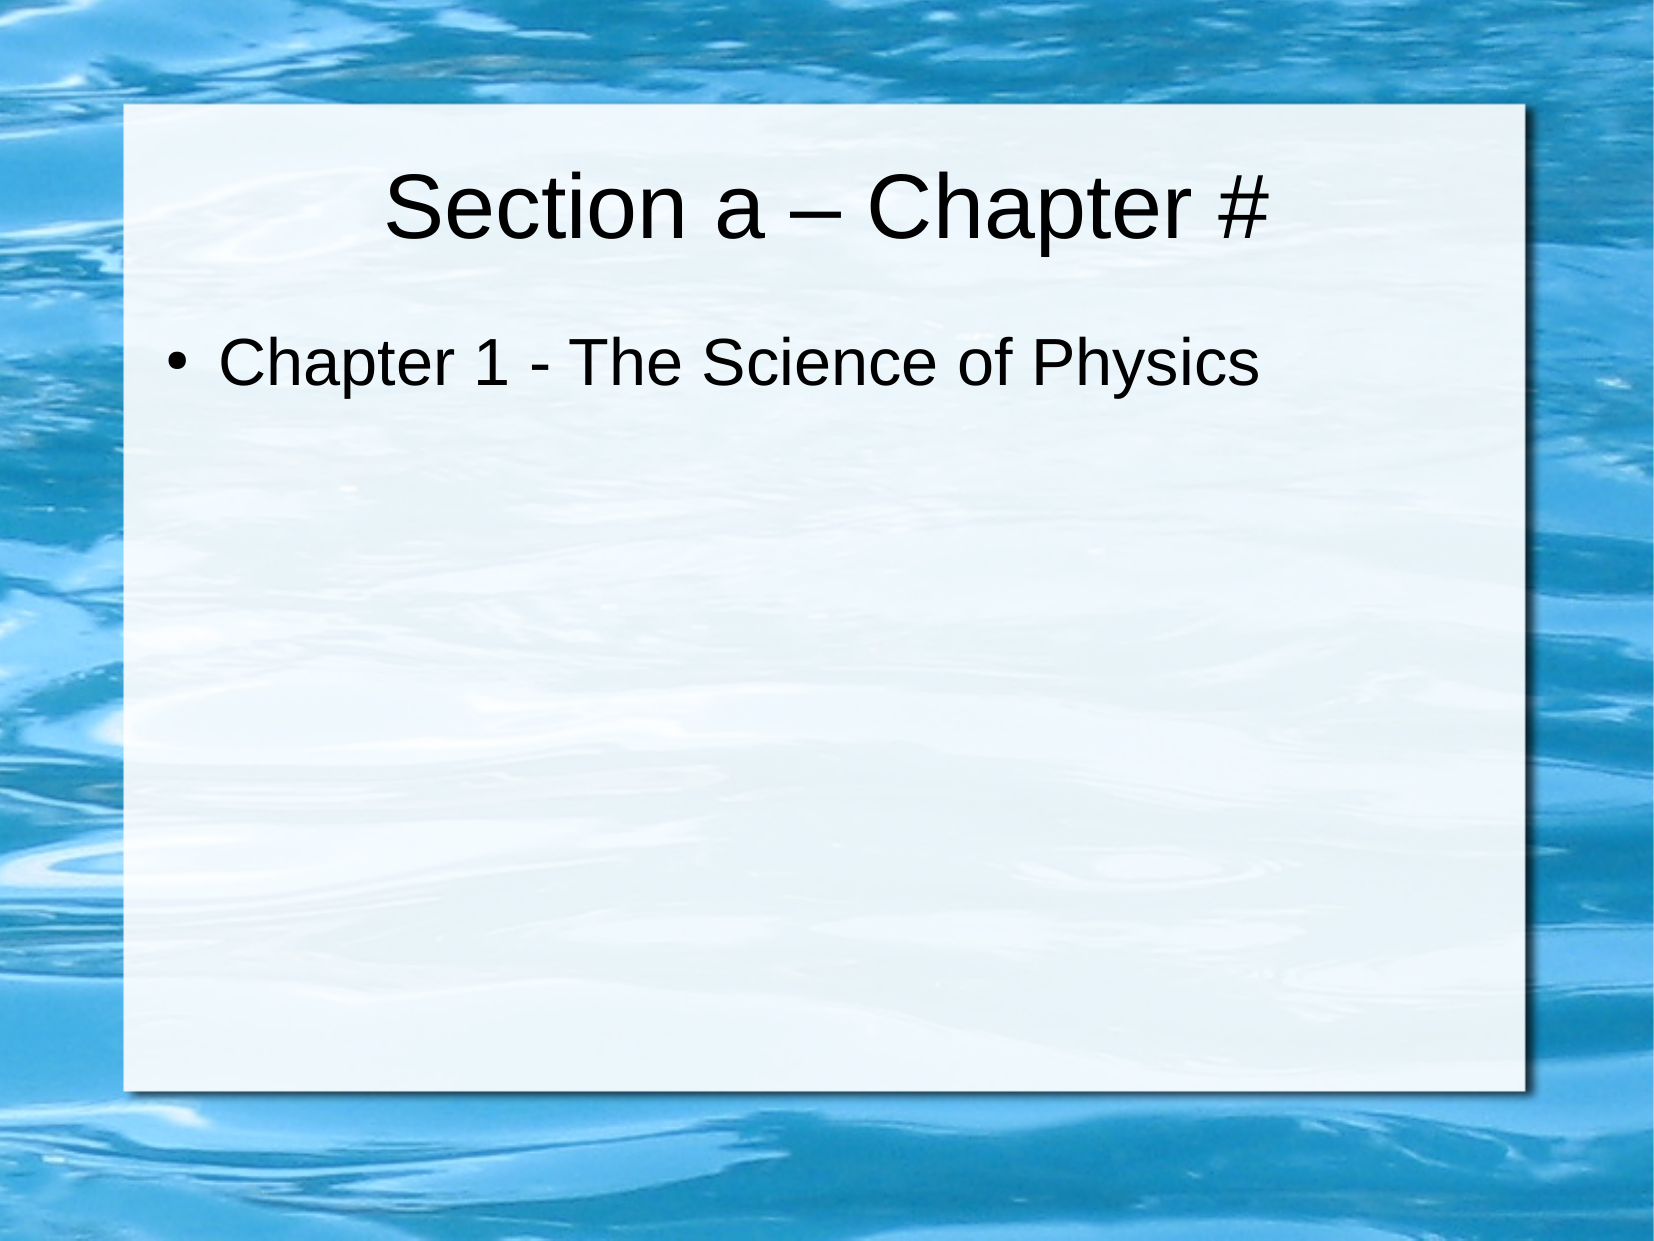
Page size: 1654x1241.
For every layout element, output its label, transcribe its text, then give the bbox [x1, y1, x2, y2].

picture [0, 0, 1654, 1241]
title Section a – Chapter # [147, 125, 1506, 288]
list Chapter 1 - The Science of Physics [147, 324, 1506, 1129]
